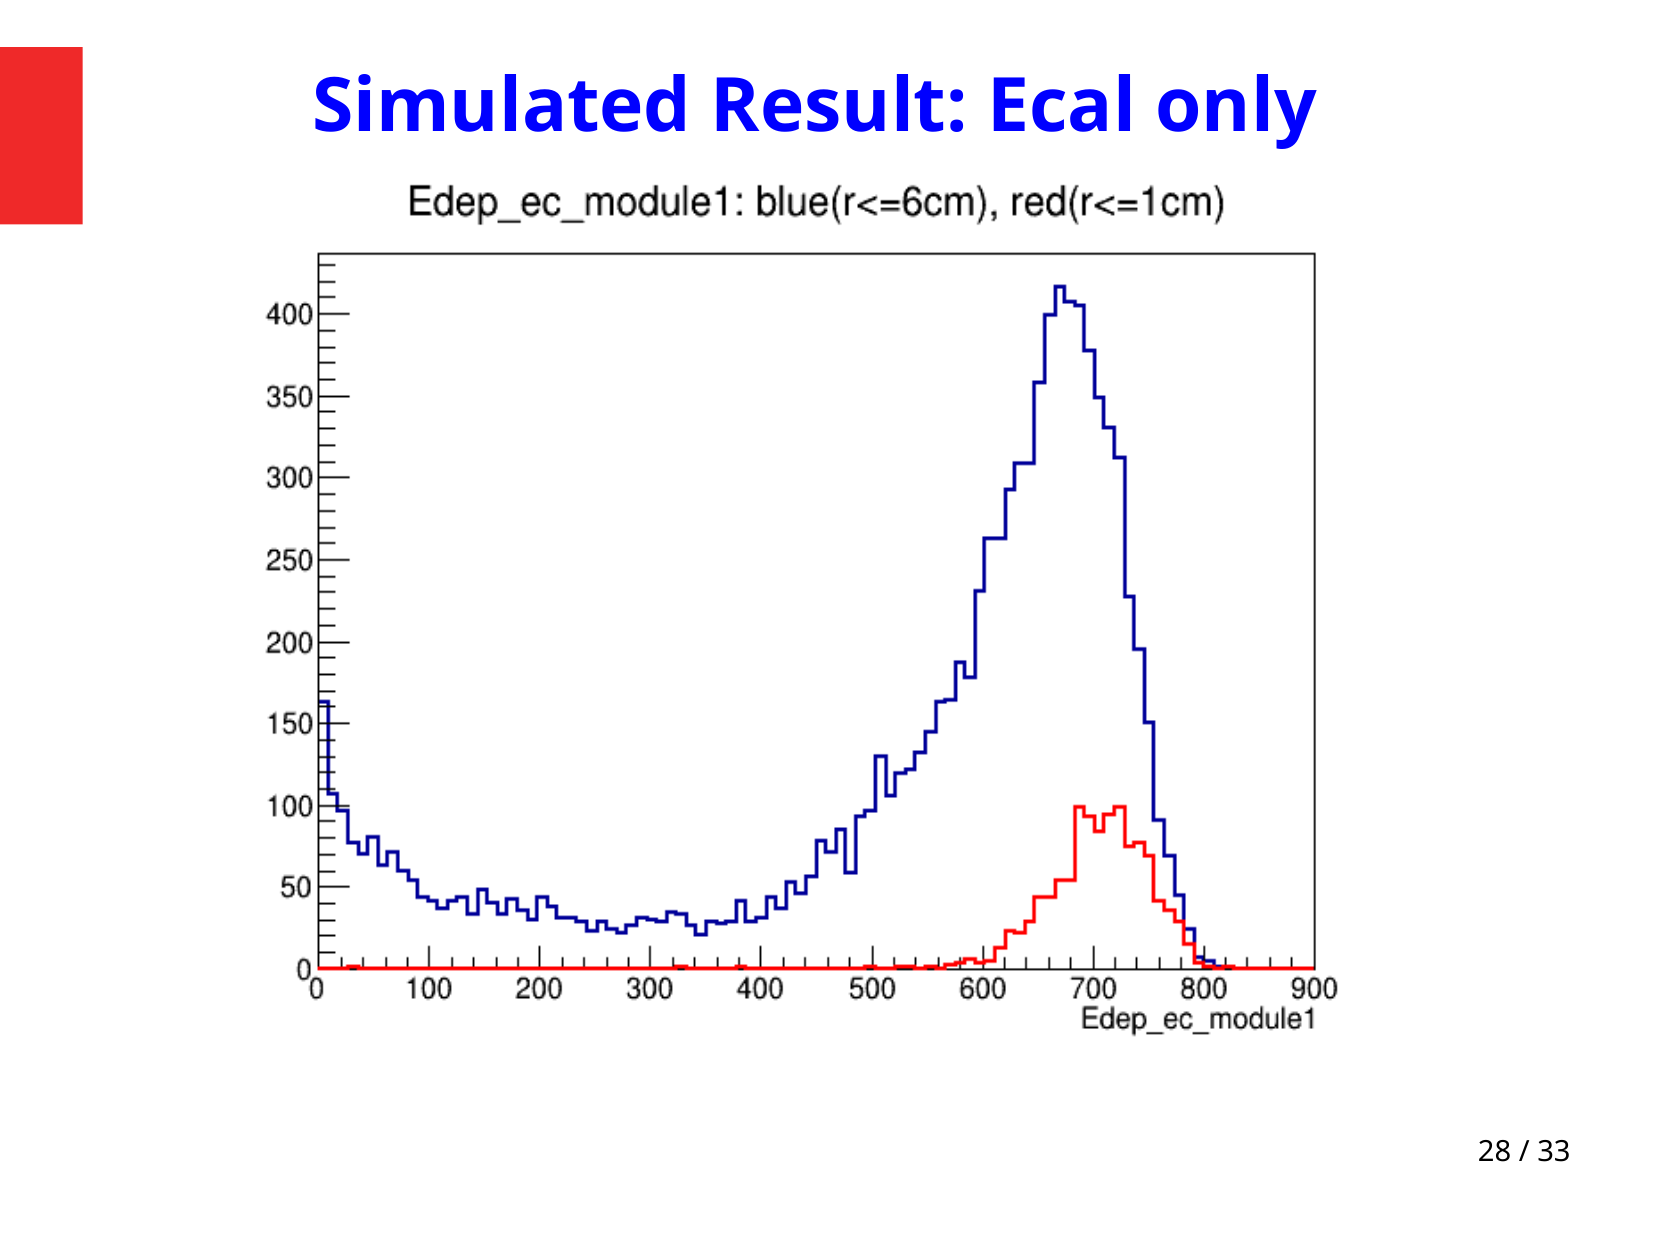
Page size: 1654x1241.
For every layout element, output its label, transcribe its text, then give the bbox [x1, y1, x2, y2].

title Simulated Result: Ecal only [88, 51, 1542, 154]
picture [195, 165, 1439, 1059]
